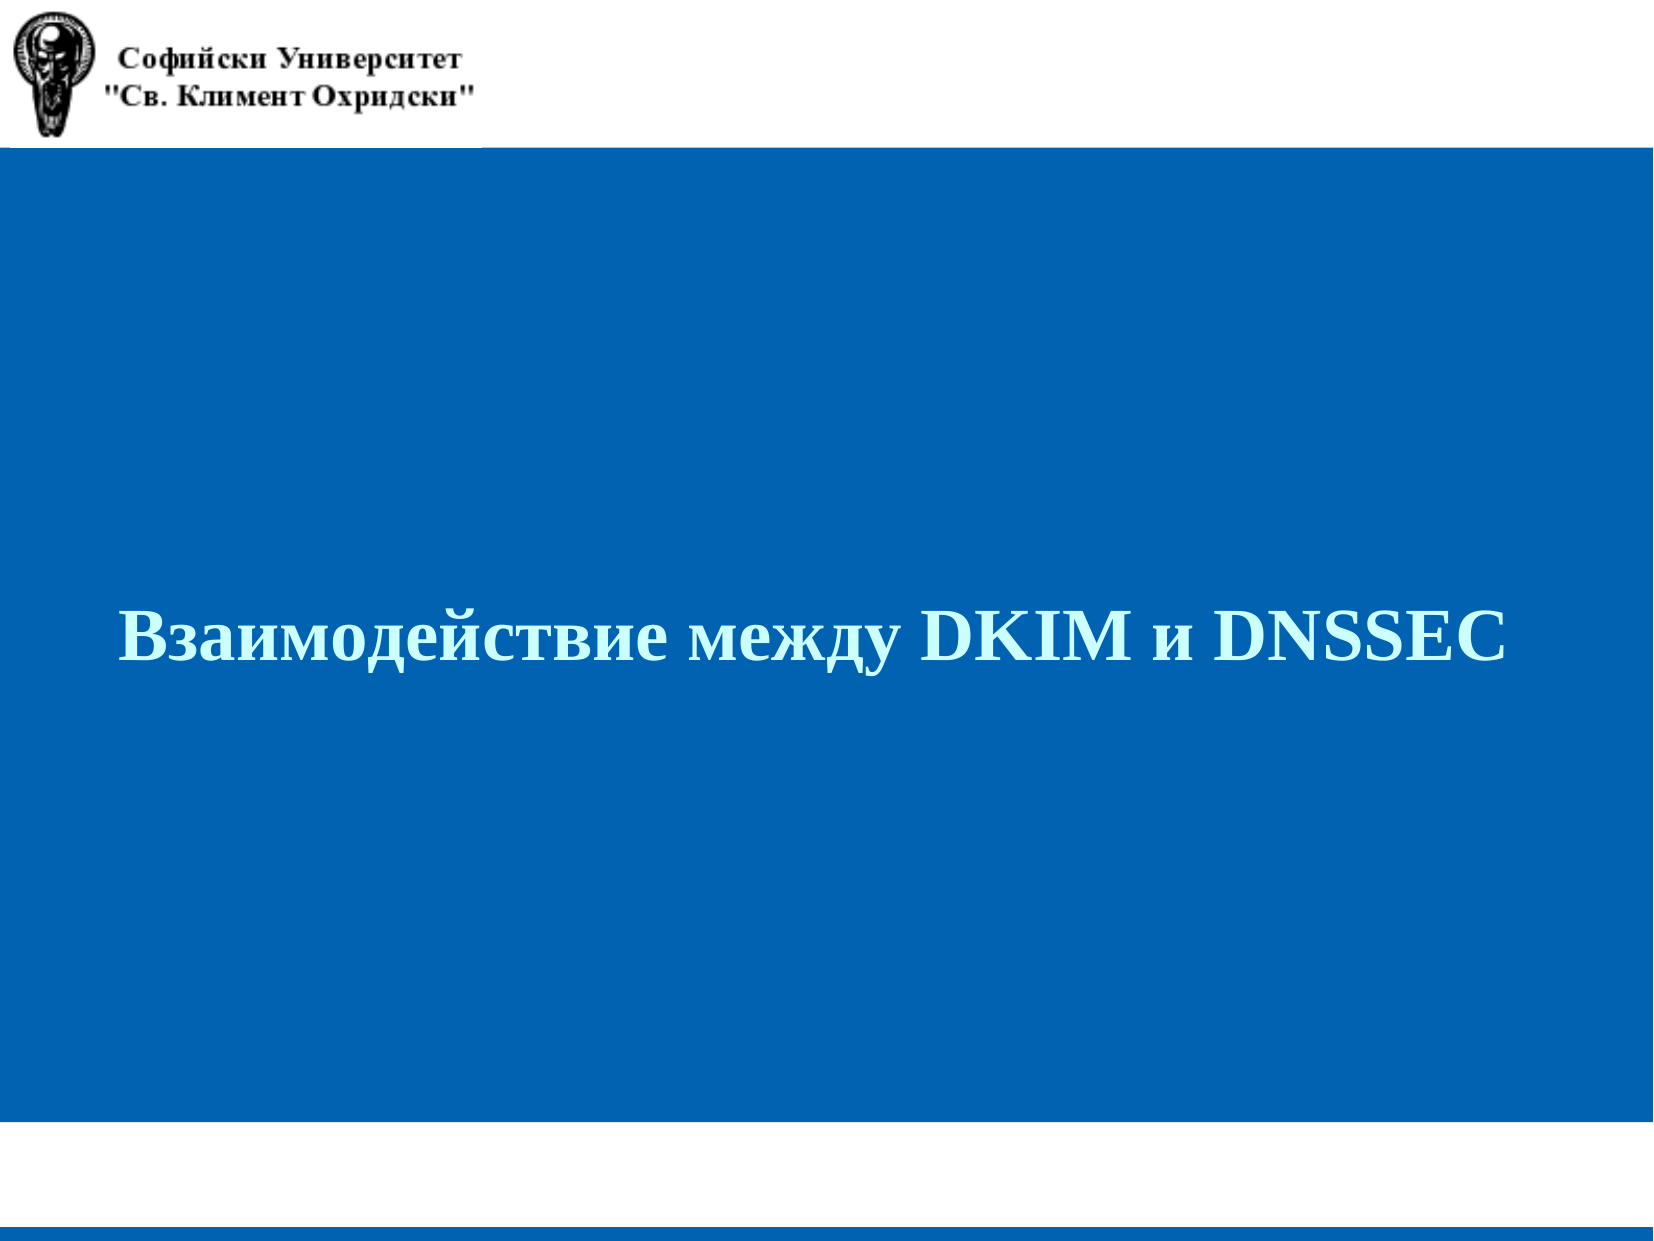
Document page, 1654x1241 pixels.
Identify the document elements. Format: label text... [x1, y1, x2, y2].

picture [10, 0, 482, 148]
text_box Взаимодействие между DKIM и DNSSEC [0, 147, 1653, 1123]
